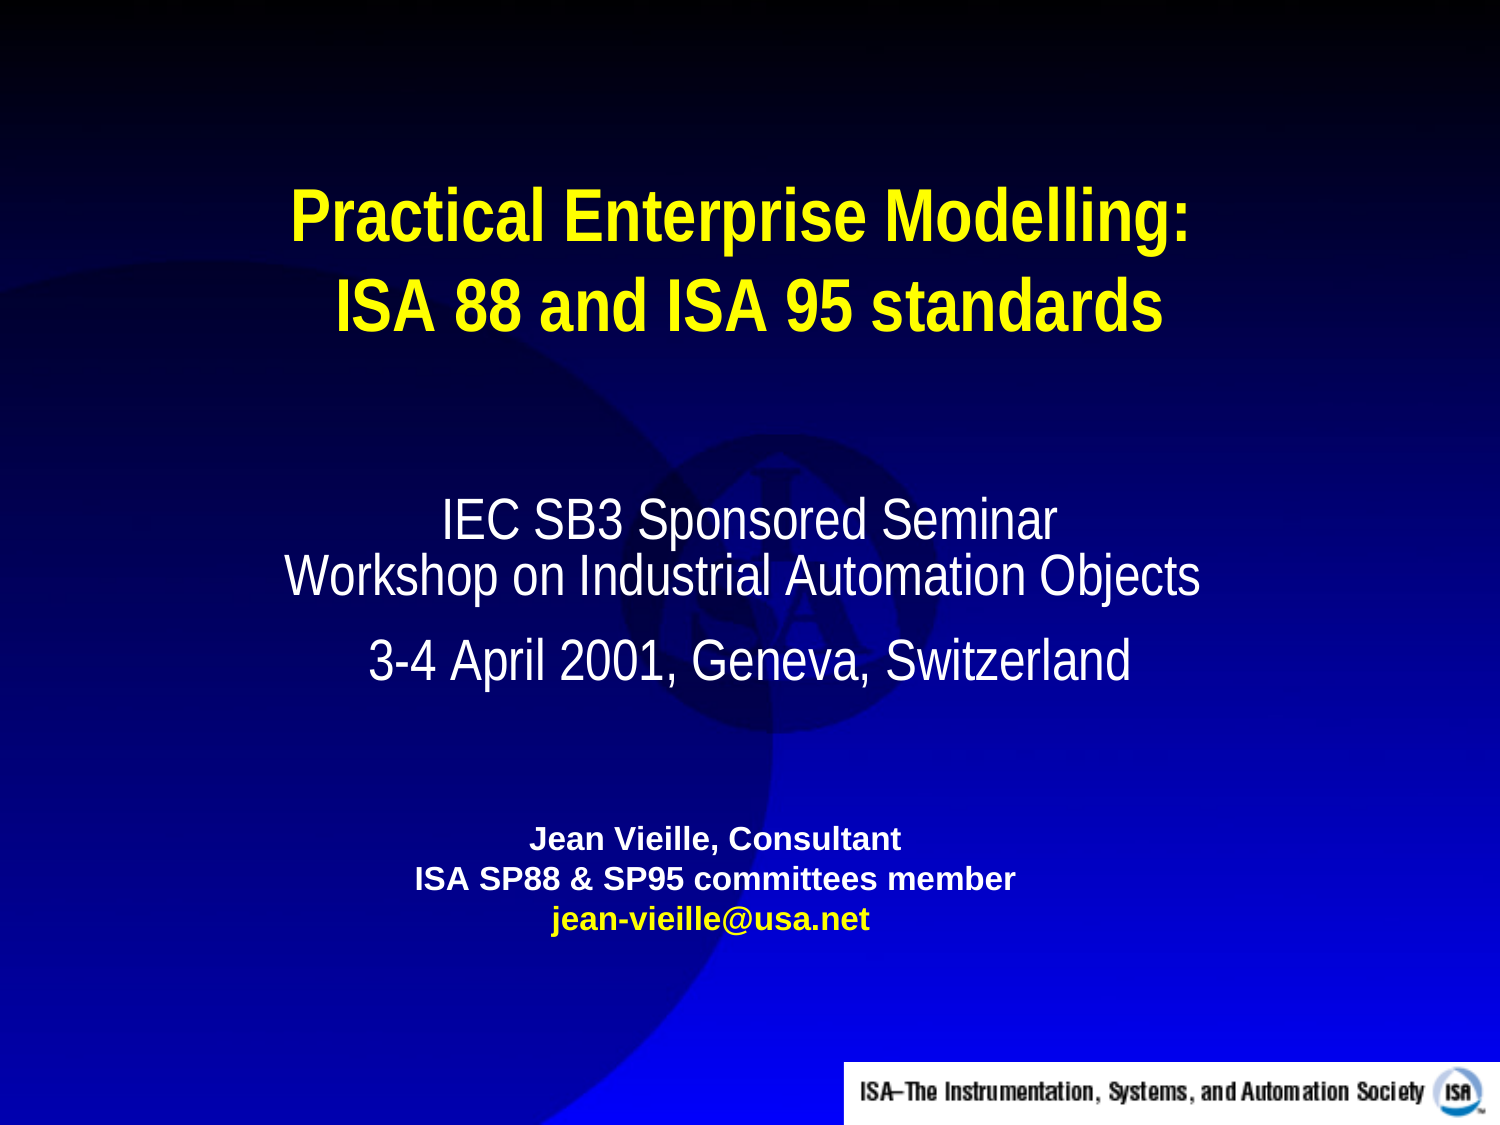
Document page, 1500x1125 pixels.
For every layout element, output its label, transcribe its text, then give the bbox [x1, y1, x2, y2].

title Practical Enterprise Modelling: ISA 88 and ISA 95 standards [112, 158, 1388, 354]
subtitle IEC SB3 Sponsored Seminar Workshop on Industrial Automation Objects 3-4 April 2001, Geneva, Switzerland [225, 487, 1276, 776]
picture [0, 0, 1500, 1125]
text_box Jean Vieille, Consultant ISA SP88 & SP95 committees member jean-vieille@usa.net [399, 809, 1032, 946]
